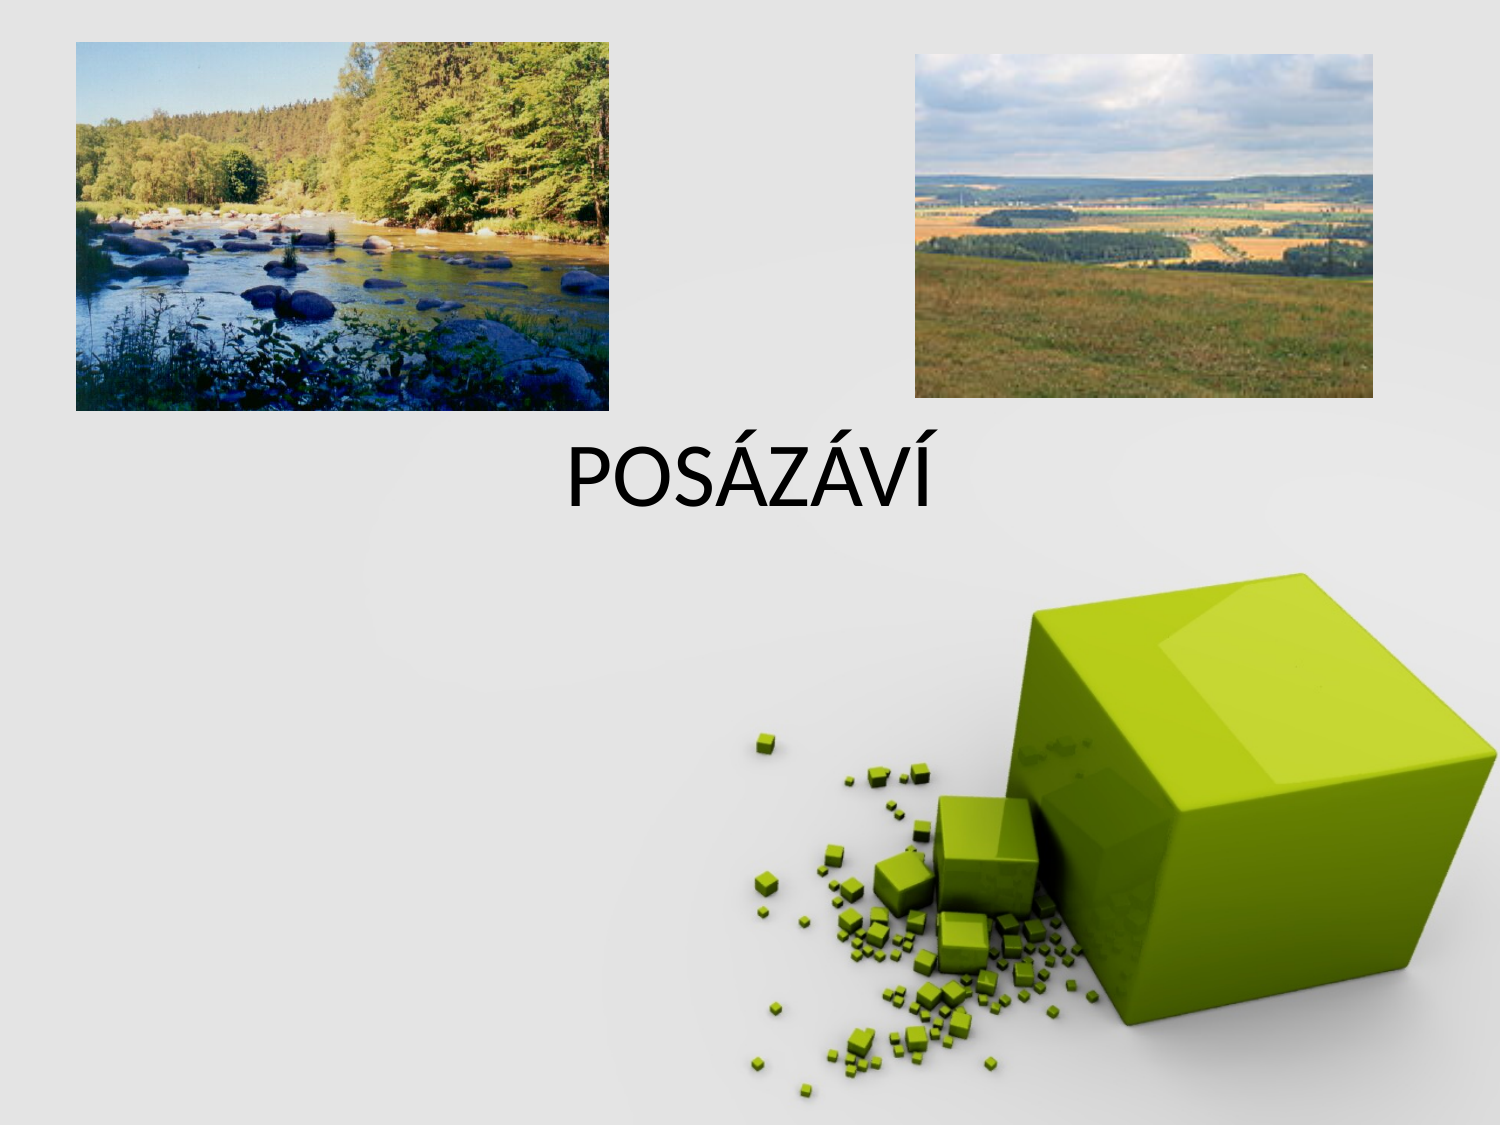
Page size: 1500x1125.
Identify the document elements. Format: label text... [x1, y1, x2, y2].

picture [915, 54, 1373, 398]
title POSÁZÁVÍ [112, 349, 1388, 591]
picture [76, 42, 609, 411]
